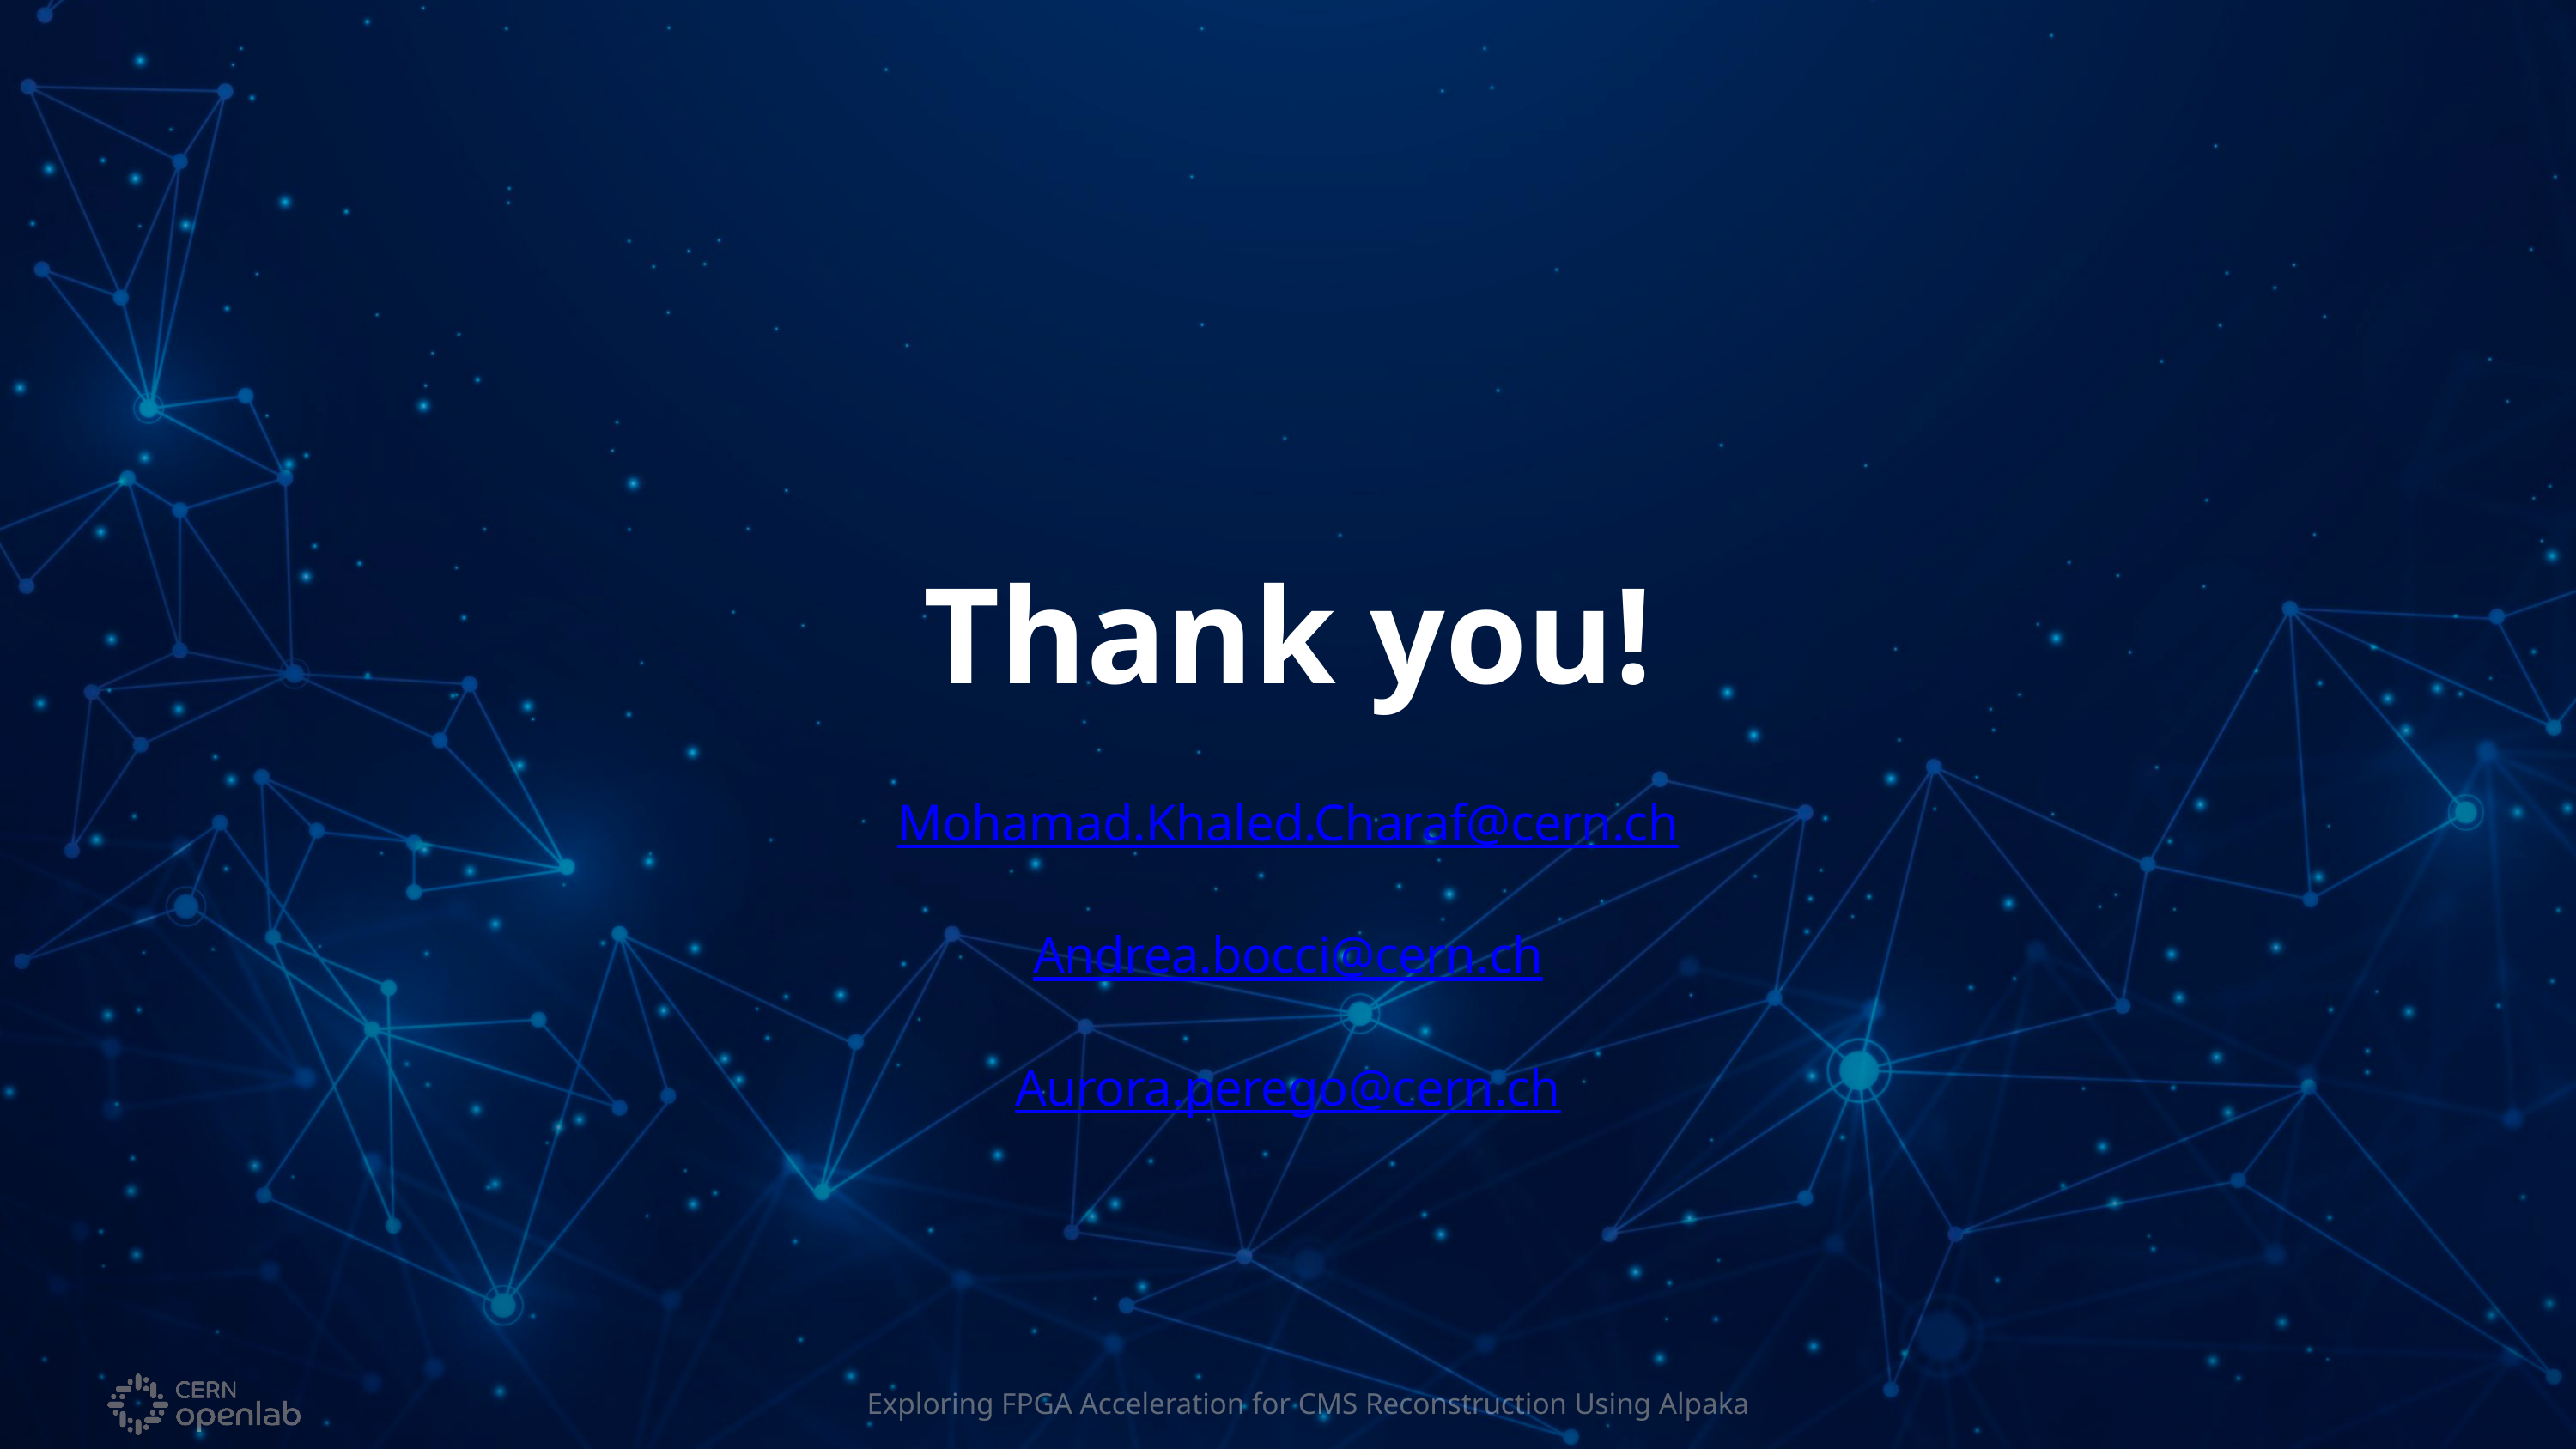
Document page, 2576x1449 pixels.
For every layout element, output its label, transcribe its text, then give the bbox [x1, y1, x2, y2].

text_box Thank you! [886, 570, 1690, 711]
text_box Mohamad.Khaled.Charaf@cern.ch Andrea.bocci@cern.ch Aurora.perego@cern.ch [765, 816, 1811, 1216]
text_box [0, 0, 2576, 1449]
